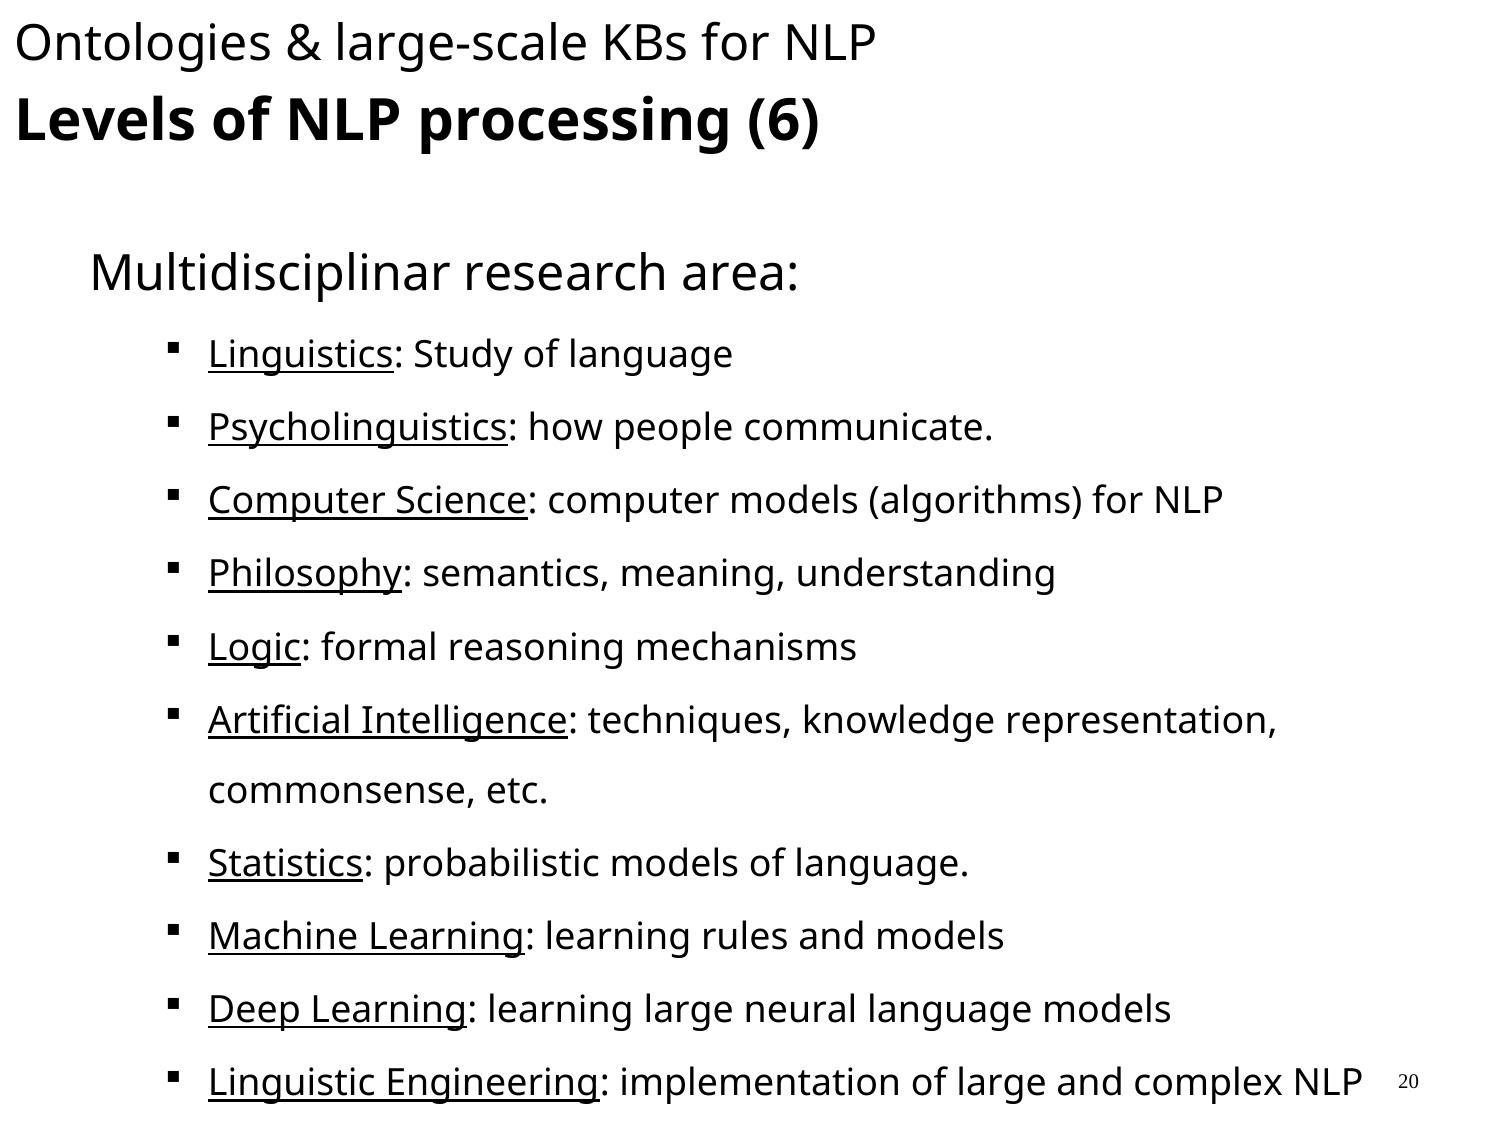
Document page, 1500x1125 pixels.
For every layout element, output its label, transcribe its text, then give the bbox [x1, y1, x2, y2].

title Ontologies & large-scale KBs for NLP Levels of NLP processing (6) [0, 0, 1500, 156]
list Multidisciplinar research area: Linguistics: Study of language Psycholinguistics: how people communicate. Computer Science: computer models (algorithms) for NLP Philosophy: semantics, meaning, understanding Logic: formal reasoning mechanisms Artificial Intelligence: techniques, knowledge representation, commonsense, etc. Statistics: probabilistic models of language. Machine Learning: learning rules and models Deep Learning: learning large neural language models Linguistic Engineering: implementation of large and complex NLP systems [75, 229, 1438, 1095]
